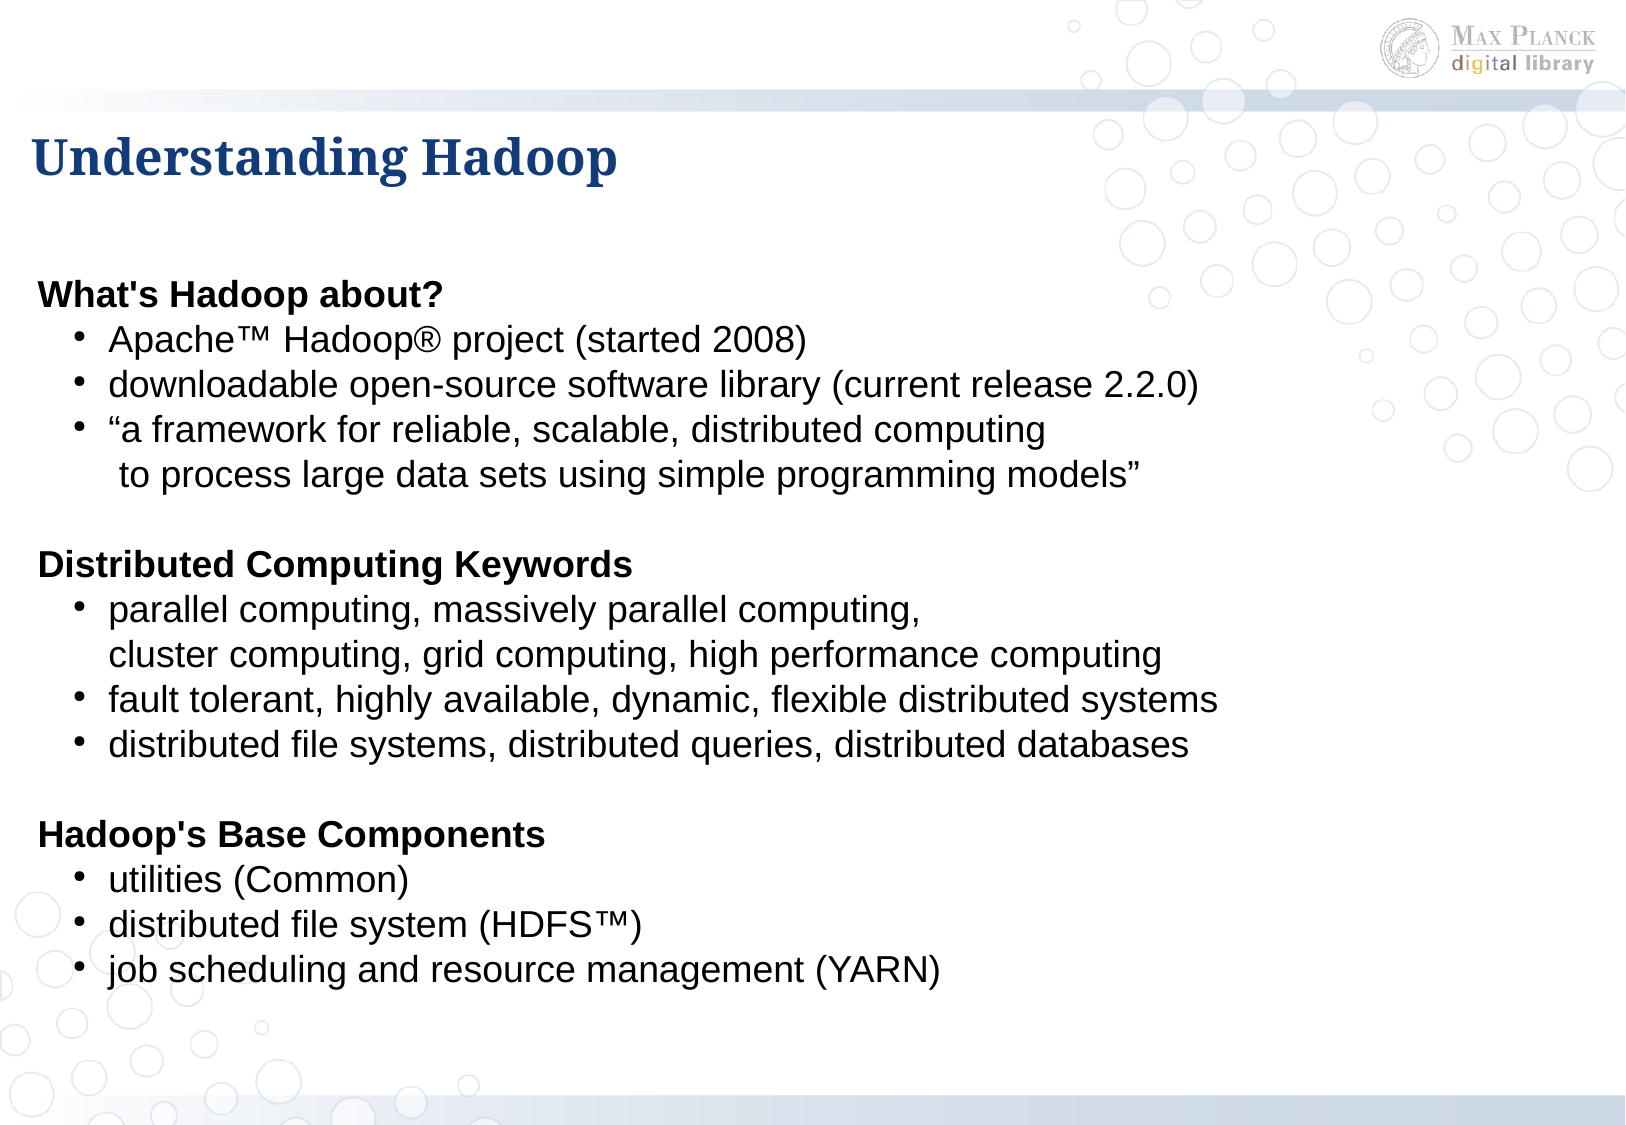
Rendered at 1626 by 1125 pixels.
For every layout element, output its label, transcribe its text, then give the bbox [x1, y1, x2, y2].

text_box What's Hadoop about? Apache™ Hadoop® project (started 2008) downloadable open-source software library (current release 2.2.0) “a framework for reliable, scalable, distributed computing to process large data sets using simple programming models” Distributed Computing Keywords parallel computing, massively parallel computing, cluster computing, grid computing, high performance computing fault tolerant, highly available, dynamic, flexible distributed systems distributed file systems, distributed queries, distributed databases Hadoop's Base Components utilities (Common) distributed file system (HDFS™) job scheduling and resource management (YARN) [37, 270, 1598, 1040]
list Understanding Hadoop [31, 125, 1594, 187]
picture [0, 0, 1626, 1125]
